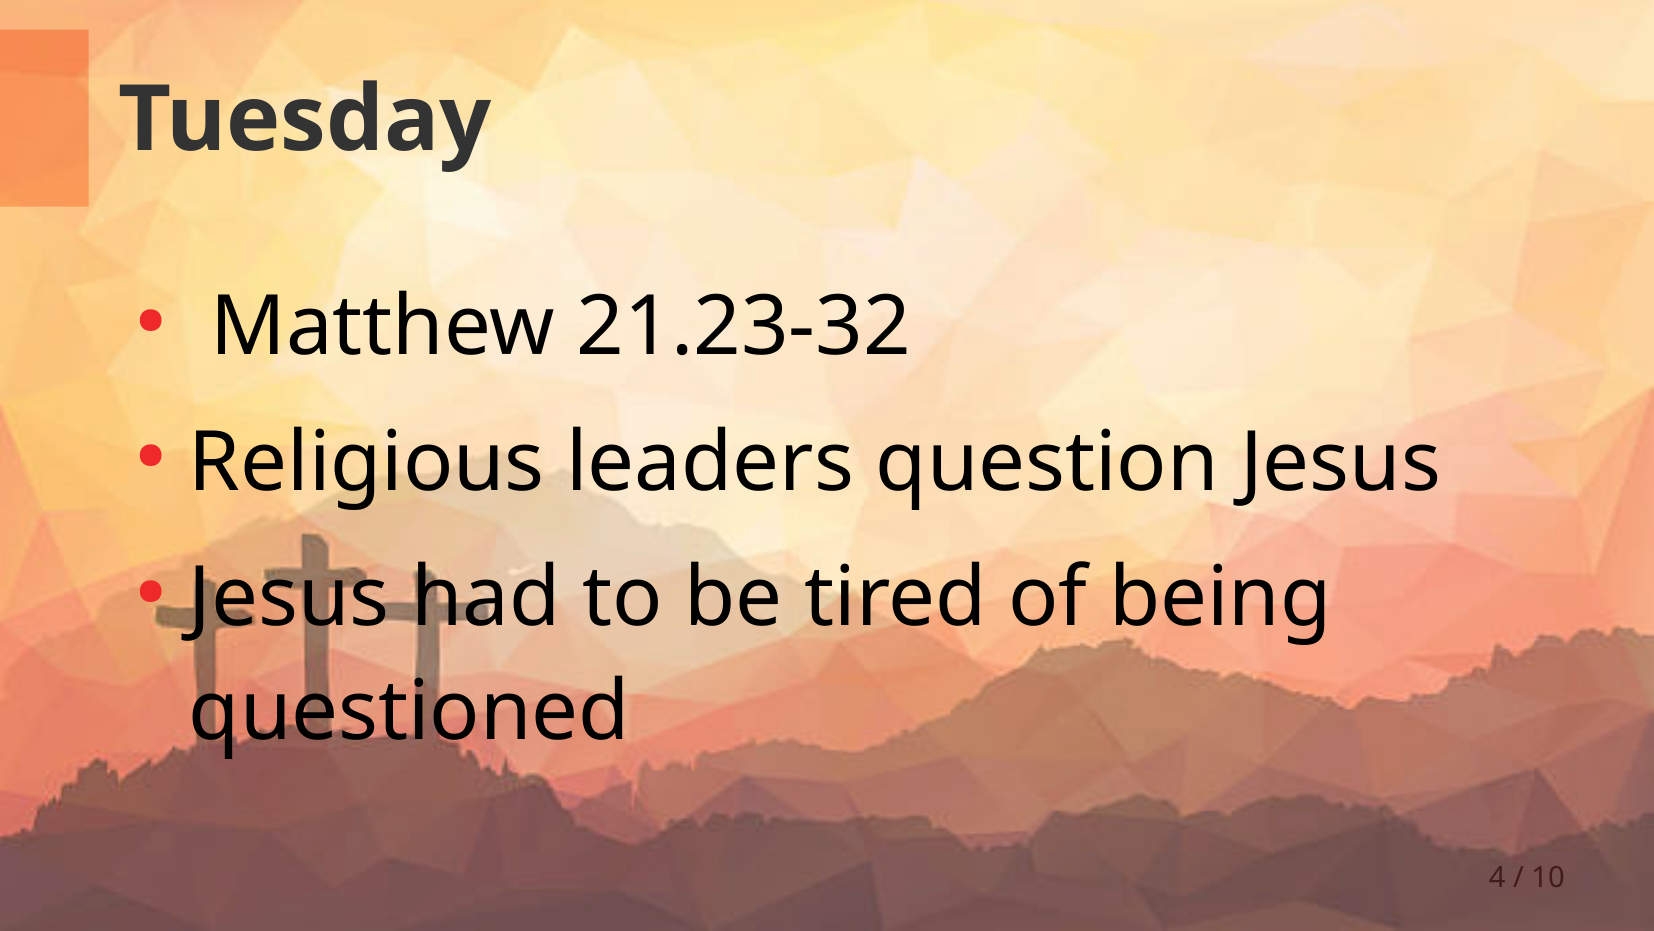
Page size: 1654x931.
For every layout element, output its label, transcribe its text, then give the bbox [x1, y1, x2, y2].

title Tuesday [118, 37, 1571, 193]
list Matthew 21.23-32 Religious leaders question Jesus Jesus had to be tired of being questioned [118, 265, 1613, 826]
picture [0, 0, 1654, 931]
